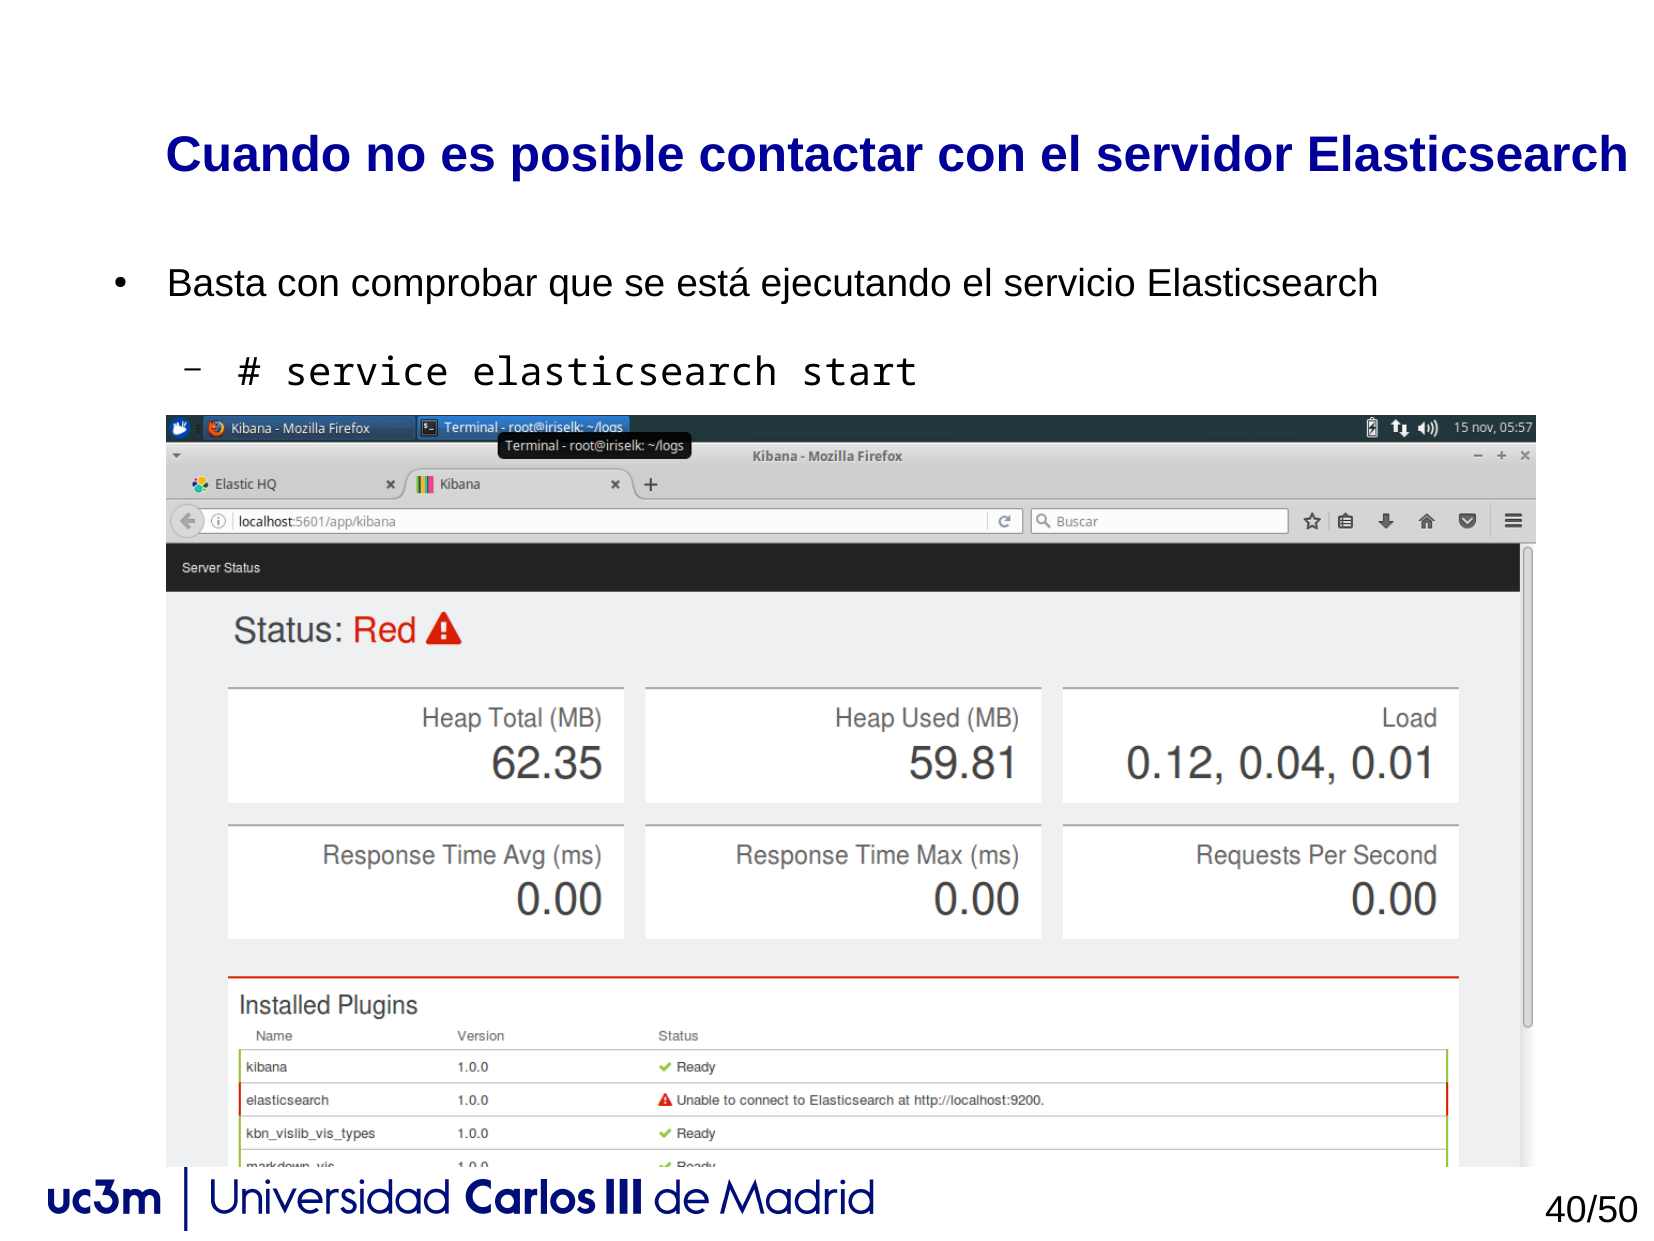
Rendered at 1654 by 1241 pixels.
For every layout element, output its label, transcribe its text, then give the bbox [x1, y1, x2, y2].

list Basta con comprobar que se está ejecutando el servicio Elasticsearch # service elasticsearch start [95, 261, 1584, 1078]
picture [11, 415, 1536, 1241]
title Cuando no es posible contactar con el servidor Elasticsearch [129, 0, 1630, 182]
